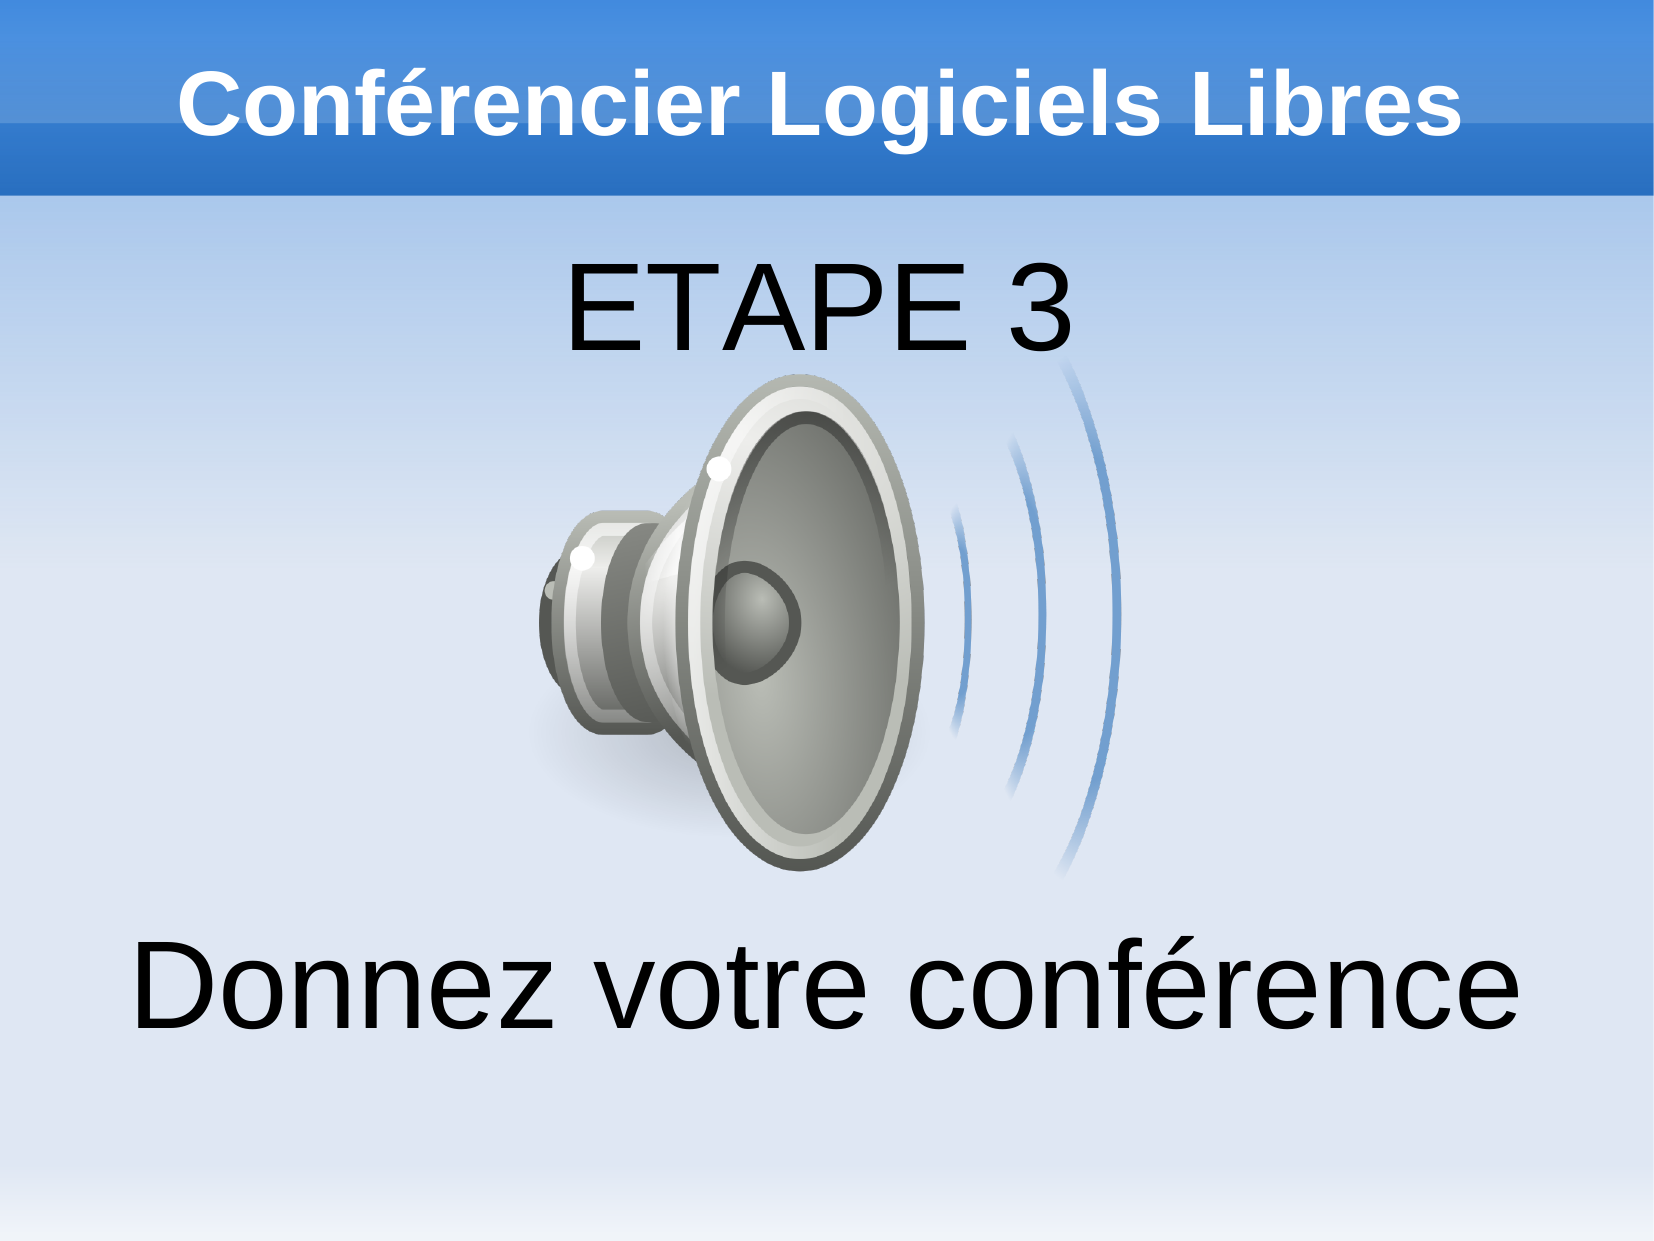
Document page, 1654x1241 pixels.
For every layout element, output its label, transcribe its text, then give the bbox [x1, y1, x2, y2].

picture [0, 0, 1654, 1241]
text_box ETAPE 3 [547, 229, 1093, 324]
title Conférencier Logiciels Libres [76, 0, 1565, 208]
text_box Donnez votre conférence [113, 908, 1540, 1079]
